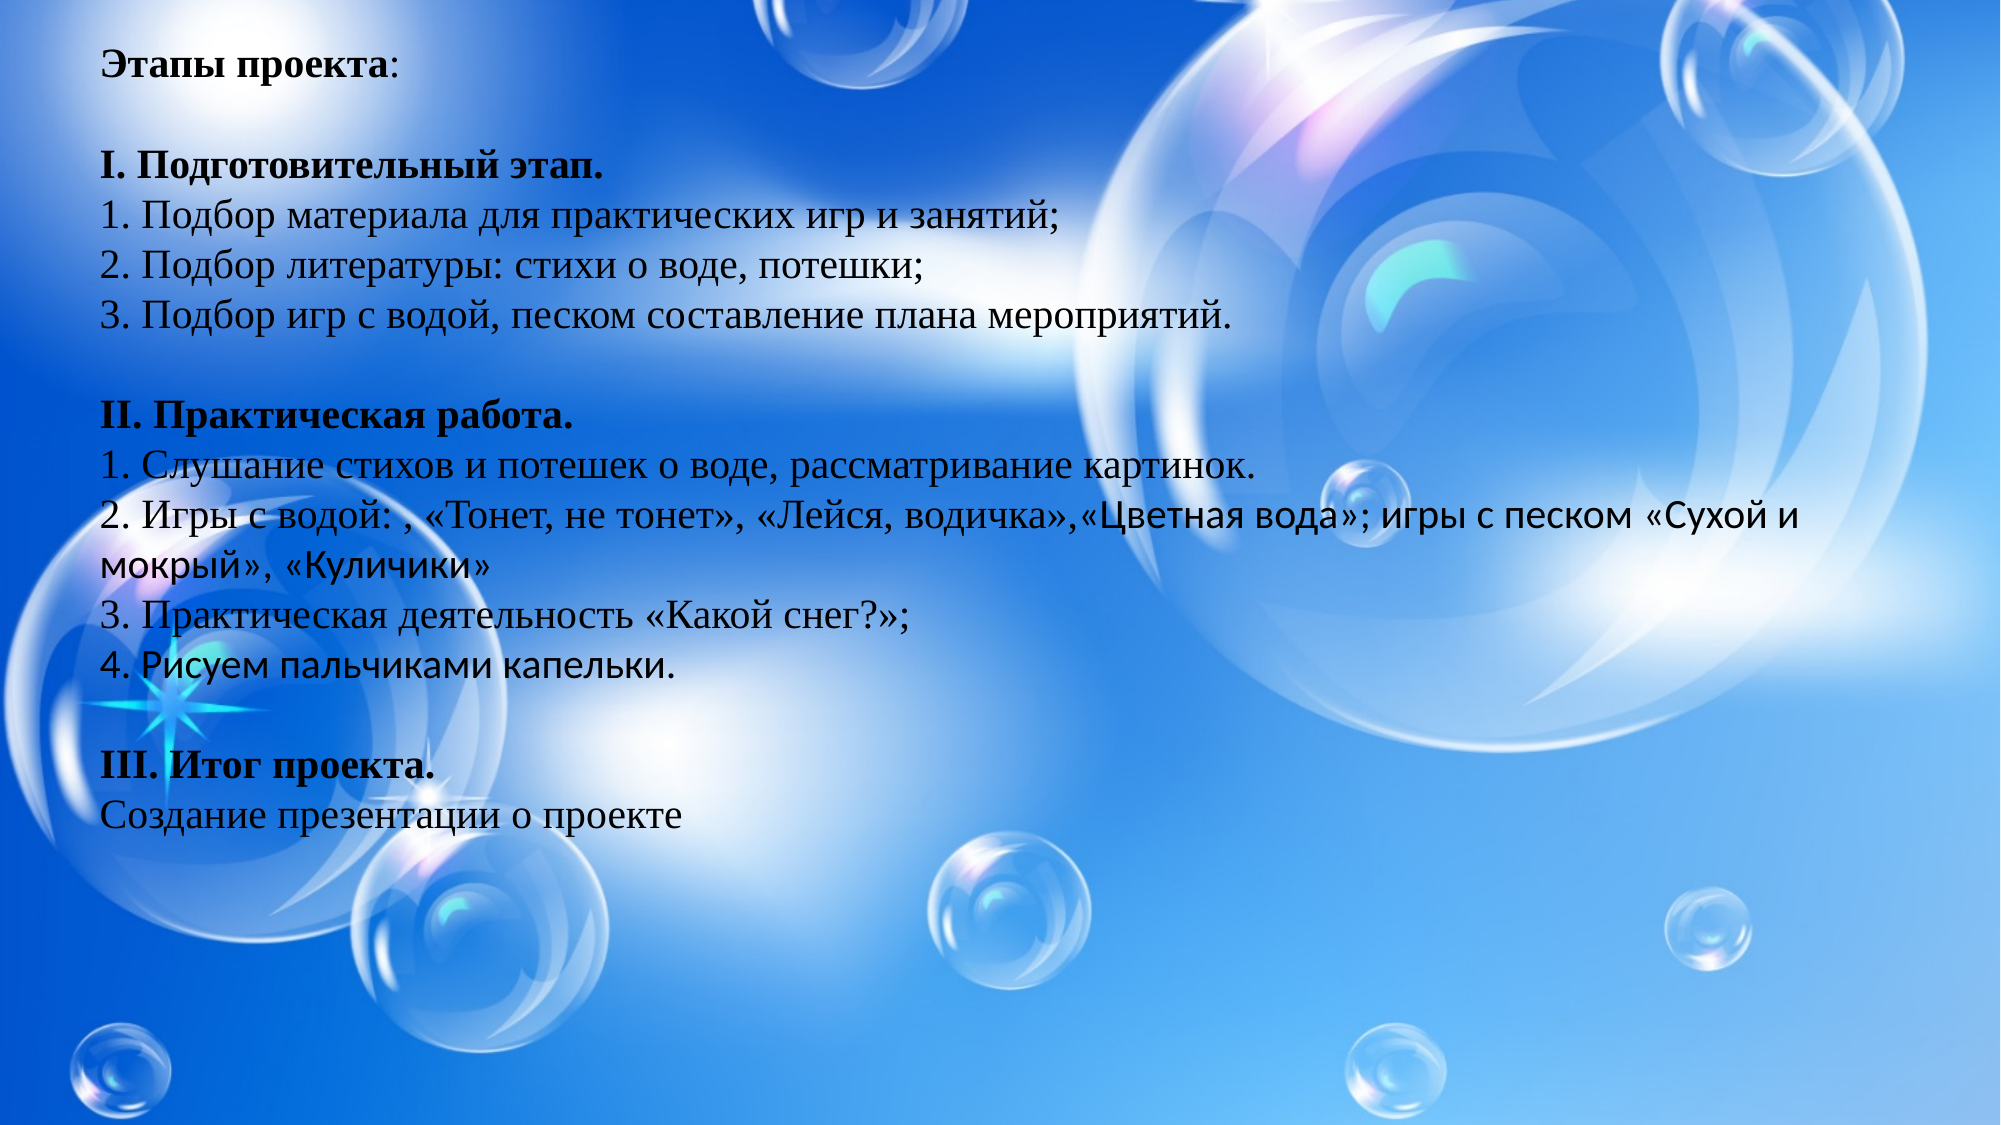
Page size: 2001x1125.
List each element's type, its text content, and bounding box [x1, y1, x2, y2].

text_box Этапы проекта:​ ​ I. Подготовительный этап.​ 1. Подбор материала для практических игр и занятий;​ 2. Подбор литературы: стихи о воде, потешки;​ 3. Подбор игр с водой, песком составление плана мероприятий.​ II. Практическая работа.​ 1. Слушание стихов и потешек о воде, рассматривание картинок. 2. Игры с водой: , «Тонет, не тонет», «Лейся, водичка»,«Цветная вода»; игры с песком «Сухой и мокрый», «Куличики» 3. Практическая деятельность «Какой снег?»; 4. Рисуем пальчиками капельки. III. Итог проекта.​ Создание презентации о проекте​ ​ [84, 28, 1958, 903]
picture [0, 0, 2000, 1125]
